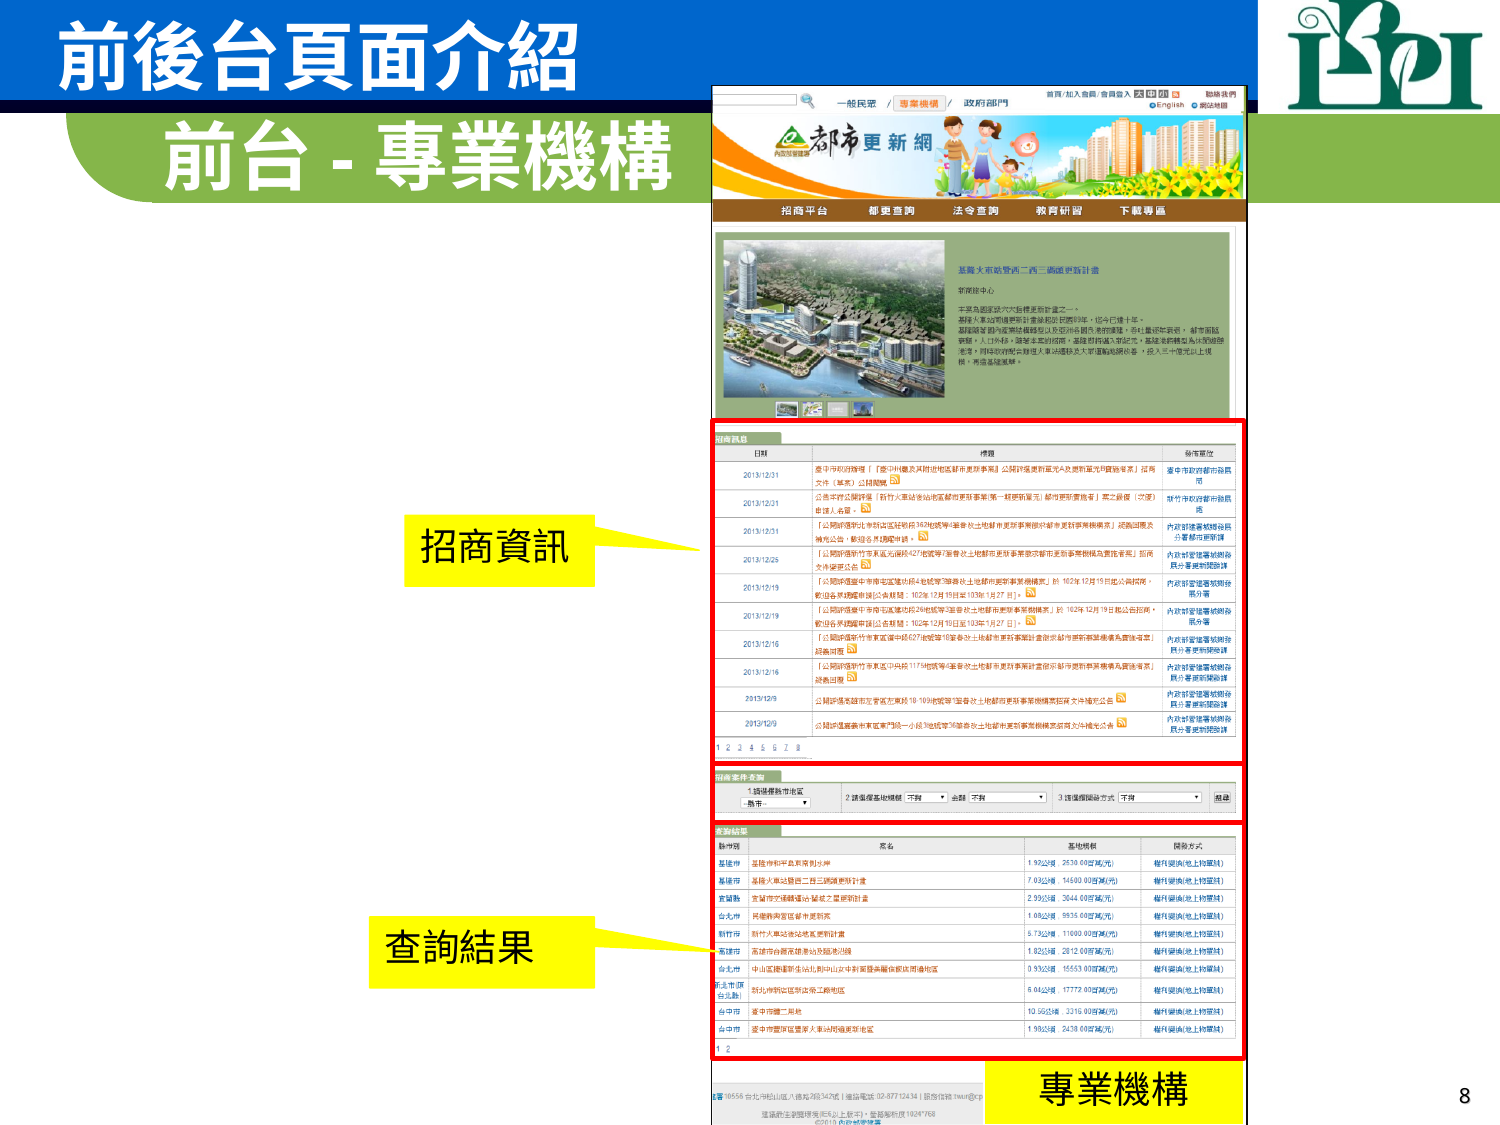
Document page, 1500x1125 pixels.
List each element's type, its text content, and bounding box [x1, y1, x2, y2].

text_box 查詢結果 [369, 916, 719, 988]
text_box [1399, 1074, 1500, 1125]
picture [715, 766, 1242, 820]
picture [712, 86, 1247, 1125]
text_box 專業機構 [984, 1061, 1244, 1125]
text_box 前後台頁面介紹 [41, 1, 1329, 102]
picture [715, 825, 1242, 1056]
picture [712, 1061, 984, 1125]
text_box 招商資訊 [405, 515, 700, 587]
title 前台-專業機構 [1248, 101, 1436, 202]
picture [715, 423, 1242, 761]
title 前台-專業機構 [147, 101, 711, 202]
